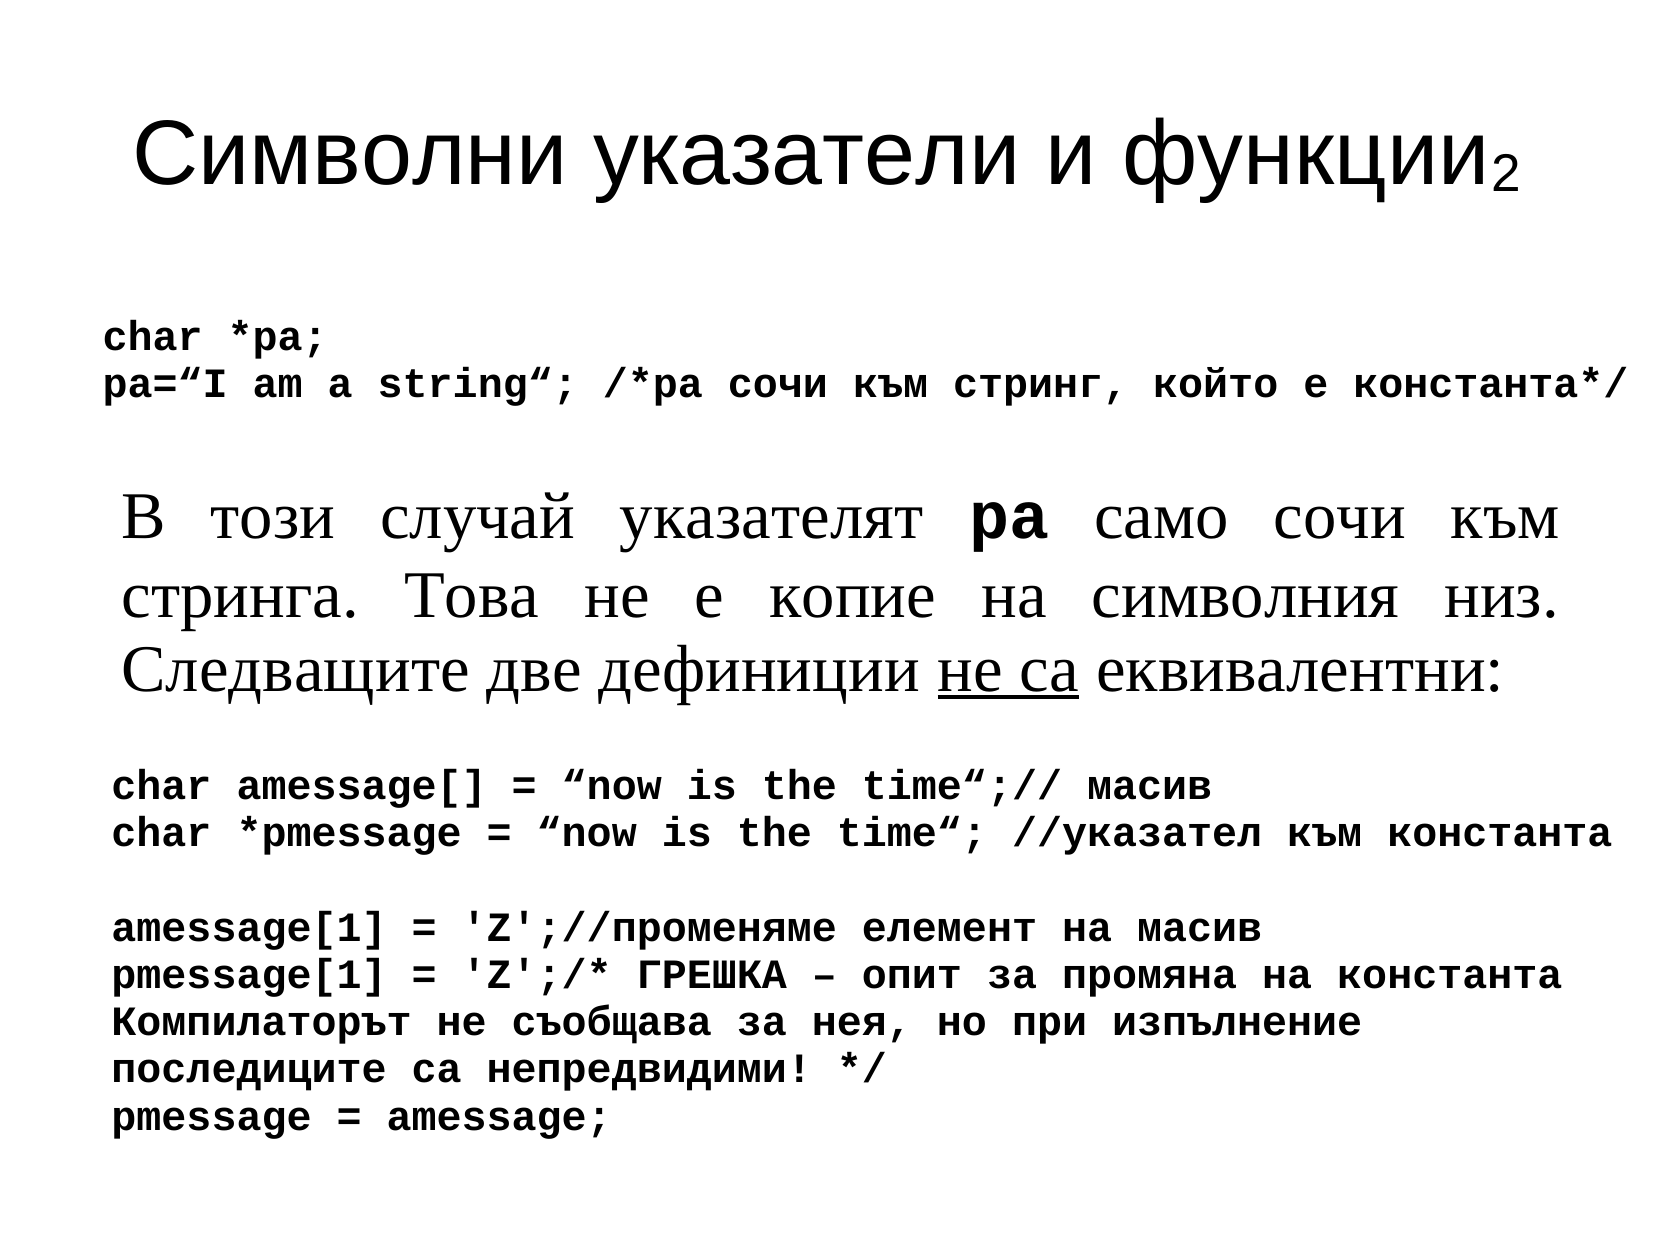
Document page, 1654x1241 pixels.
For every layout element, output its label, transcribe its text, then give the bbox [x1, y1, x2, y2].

subtitle В този случай указателят pa само сочи към стринга. Това не е копие на символния низ. Следващите две дефиниции не са еквивалентни: [121, 436, 1561, 749]
text_box char *pa; pa=“I am a string“; /*pa сочи към стринг, който е константа*/ [87, 308, 1654, 419]
text_box char amessage[] = “now is the time“;// масив char *pmessage = “now is the time“; //указател към константа amessage[1] = 'Z';//променяме елемент на масив pmessage[1] = 'Z';/* ГРЕШКА – опит за промяна на константа Компилаторът не съобщава за нея, но при изпълнение последиците са непредвидими! */ pmessage = amessage; [96, 757, 1638, 1241]
title Символни указатели и функции2 [82, 49, 1571, 257]
